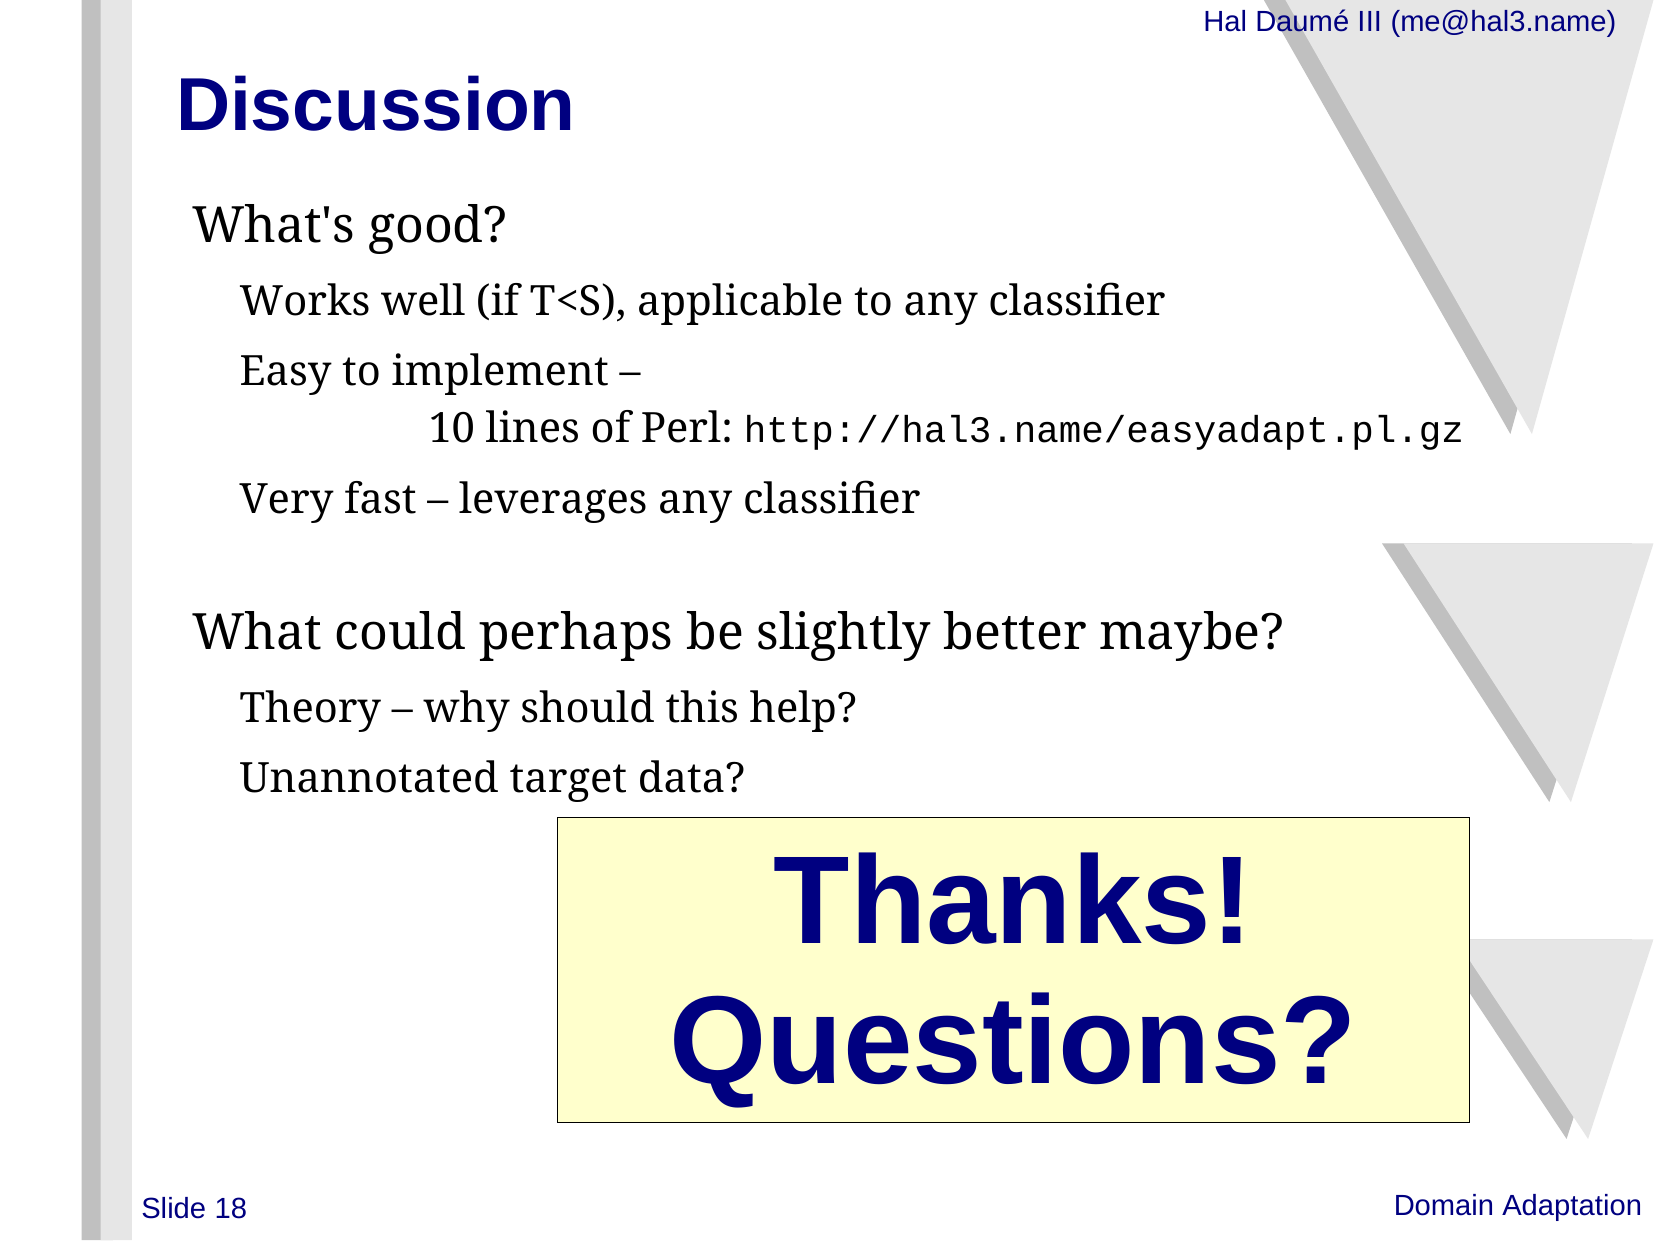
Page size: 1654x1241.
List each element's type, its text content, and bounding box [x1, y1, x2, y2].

title Discussion [176, 44, 1509, 166]
list What's good? Works well (if T<S), applicable to any classifier Easy to implement – 10 lines of Perl: http://hal3.name/easyadapt.pl.gz Very fast – leverages any classifier What could perhaps be slightly better maybe? Theory – why should this help? Unannotated target data? [180, 188, 1512, 1127]
text_box Thanks! Questions? [557, 817, 1470, 1123]
